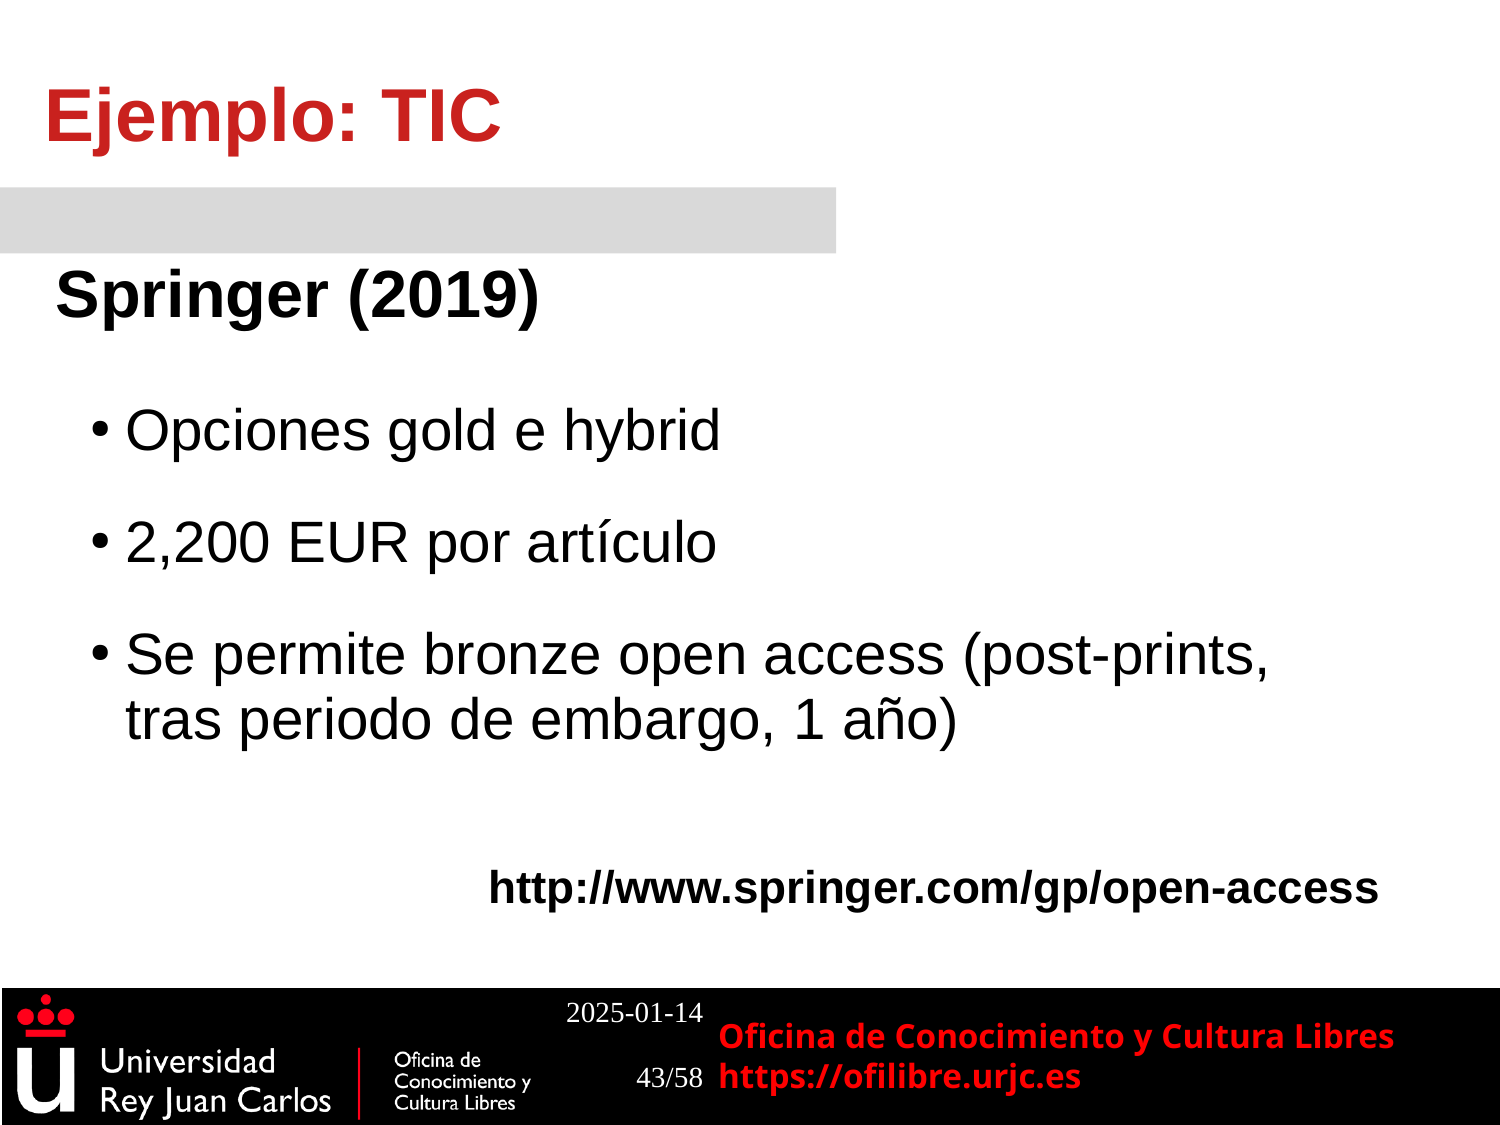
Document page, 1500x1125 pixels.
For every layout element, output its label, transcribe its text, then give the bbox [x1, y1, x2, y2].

title [75, 7, 1425, 196]
text_box http://www.springer.com/gp/open-access [45, 855, 1396, 922]
picture [17, 994, 531, 1120]
text_box Opciones gold e hybrid 2,200 EUR por artículo Se permite bronze open access (post-prints, tras periodo de embargo, 1 año) [75, 390, 1351, 760]
text_box Springer (2019) [40, 249, 811, 340]
text_box Ejemplo: TIC [30, 66, 1036, 249]
